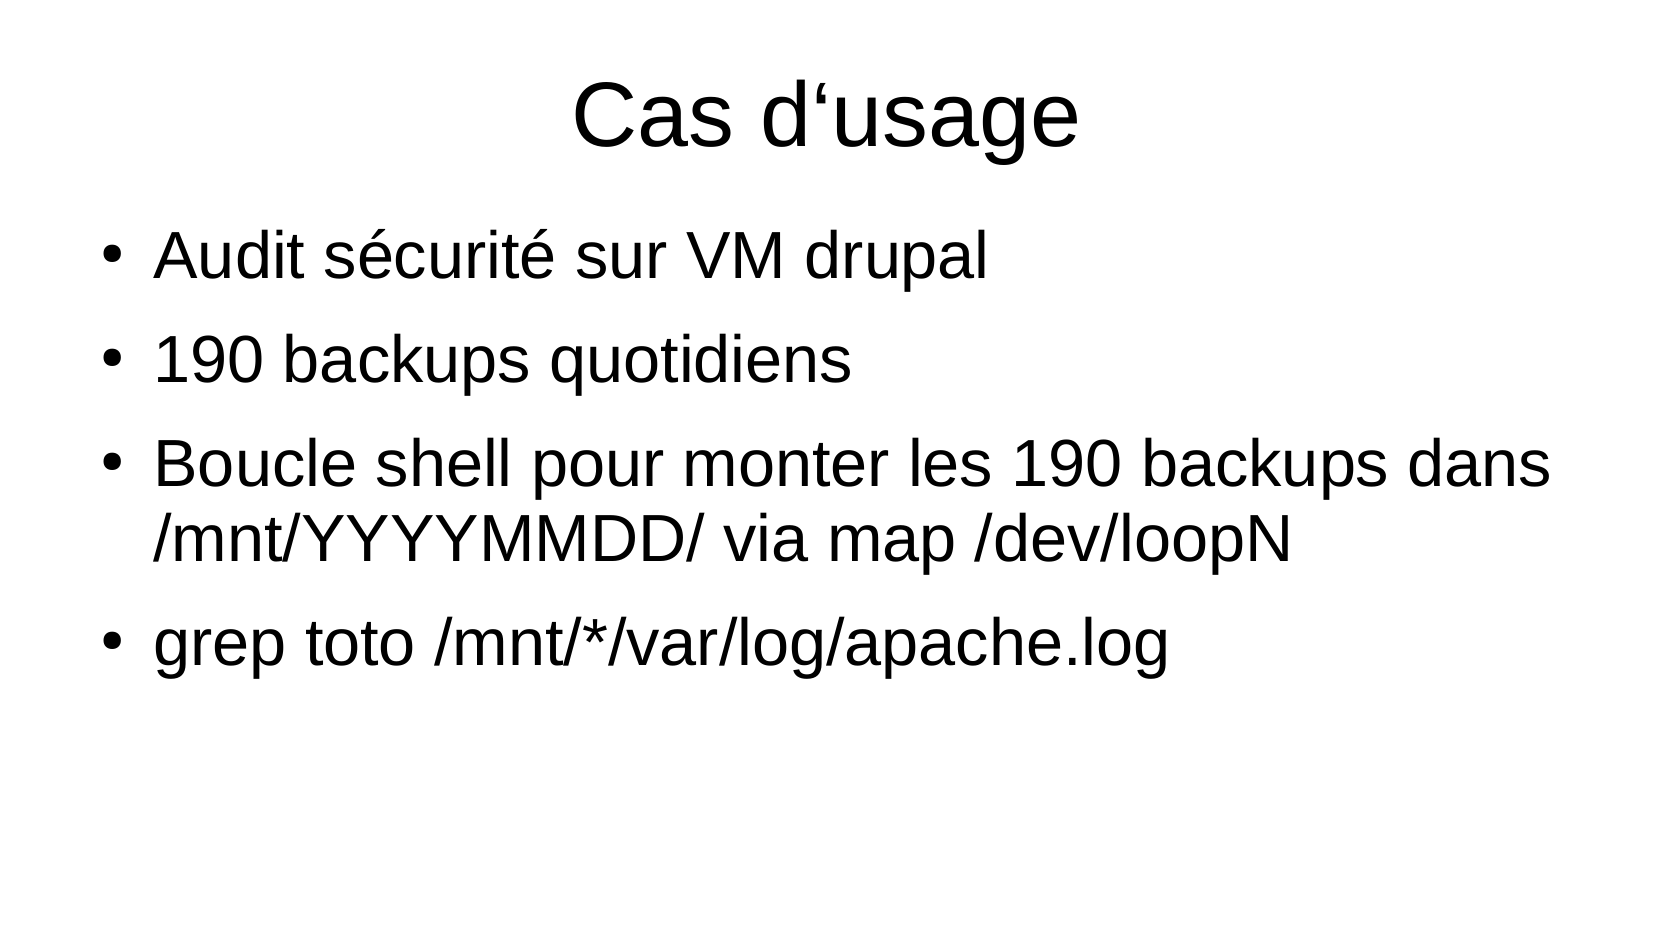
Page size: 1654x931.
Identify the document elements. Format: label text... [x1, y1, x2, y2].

title Cas d‘usage [82, 37, 1571, 193]
list Audit sécurité sur VM drupal 190 backups quotidiens Boucle shell pour monter les 190 backups dans /mnt/YYYYMMDD/ via map /dev/loopN grep toto /mnt/*/var/log/apache.log [82, 217, 1571, 758]
